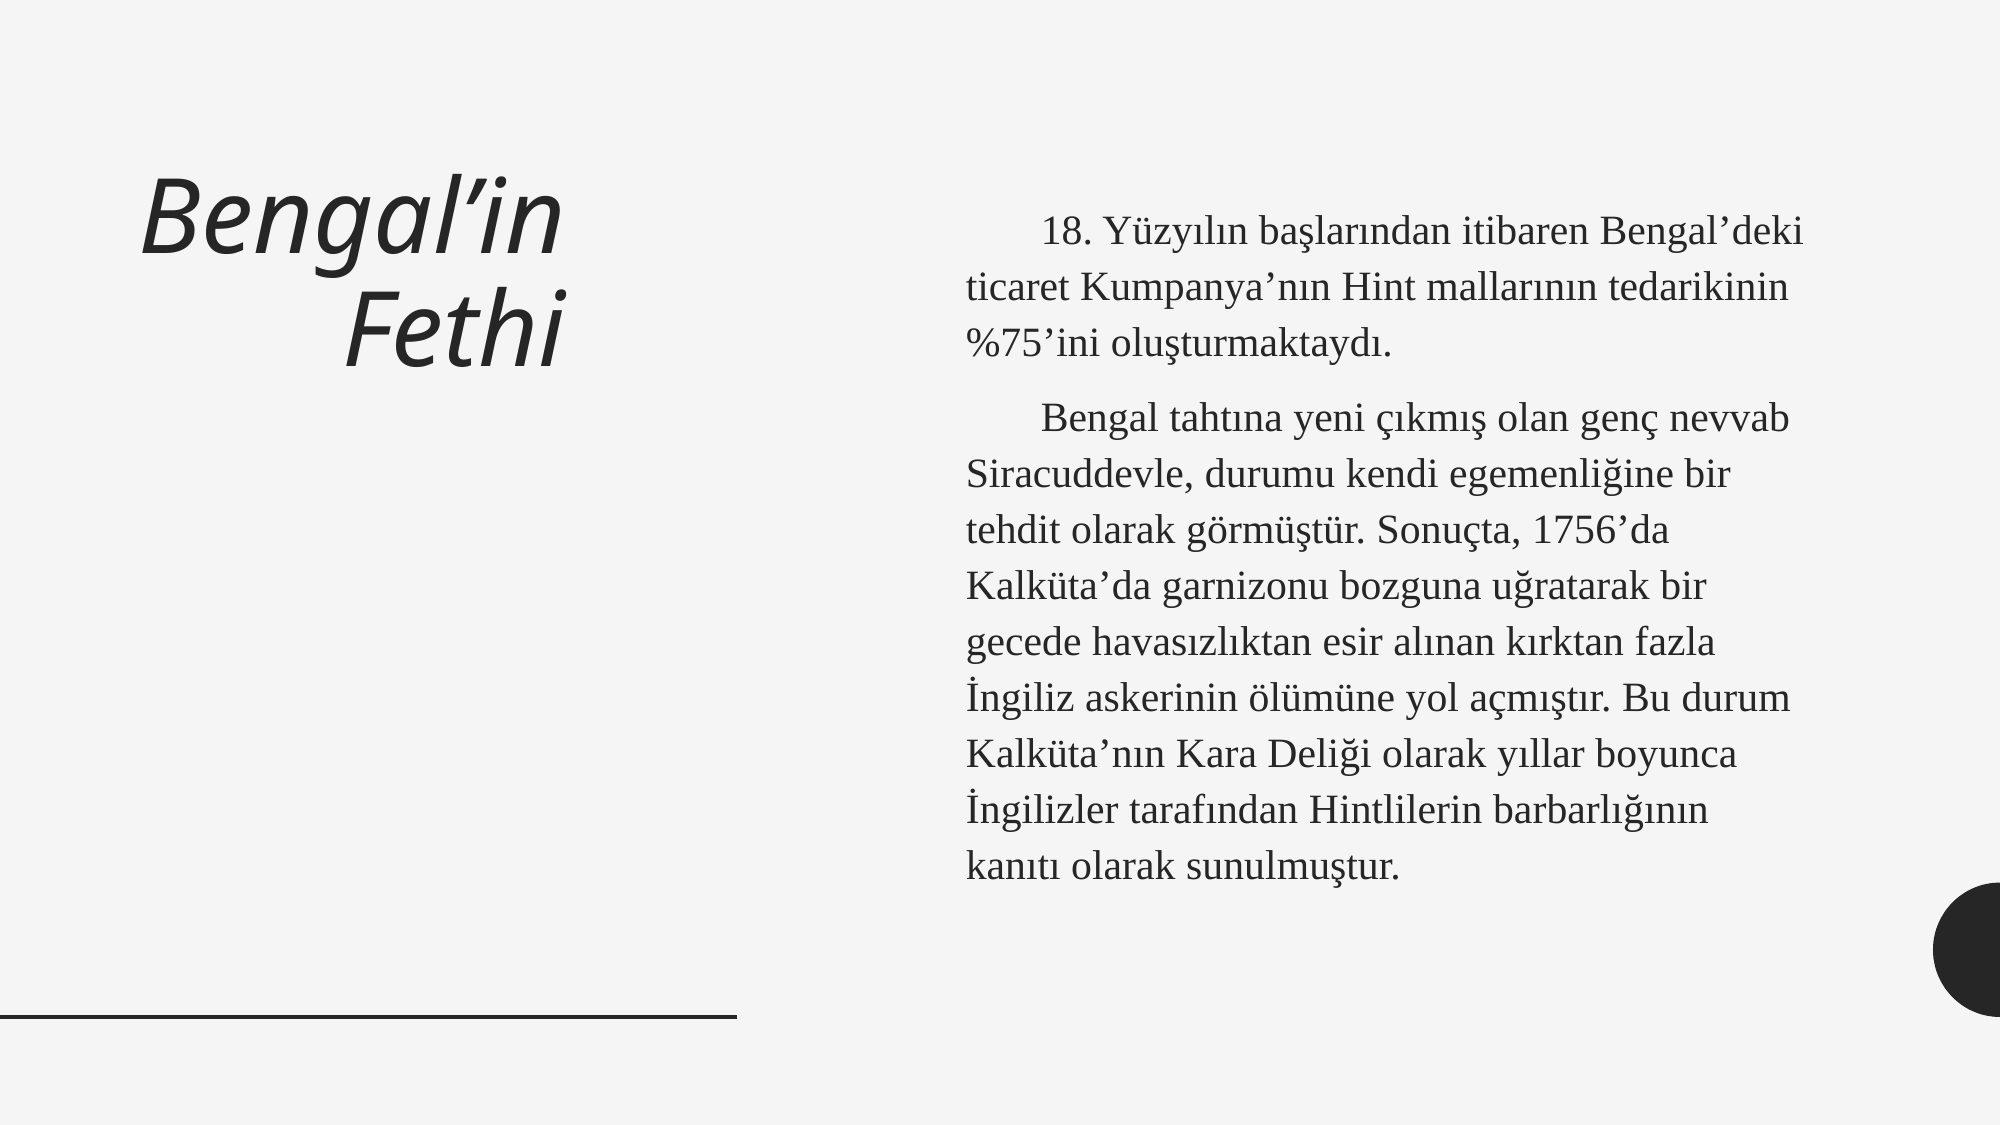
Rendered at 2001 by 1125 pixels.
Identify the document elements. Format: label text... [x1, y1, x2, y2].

title Bengal’in Fethi [123, 156, 753, 969]
list 18. Yüzyılın başlarından itibaren Bengal’deki ticaret Kumpanya’nın Hint mallarının tedarikinin %75’ini oluşturmaktaydı. Bengal tahtına yeni çıkmış olan genç nevvab Siracuddevle, durumu kendi egemenliğine bir tehdit olarak görmüştür. Sonuçta, 1756’da Kalküta’da garnizonu bozguna uğratarak bir gecede havasızlıktan esir alınan kırktan fazla İngiliz askerinin ölümüne yol açmıştır. Bu durum Kalküta’nın Kara Deliği olarak yıllar boyunca İngilizler tarafından Hintlilerin barbarlığının kanıtı olarak sunulmuştur. [950, 189, 1820, 1002]
